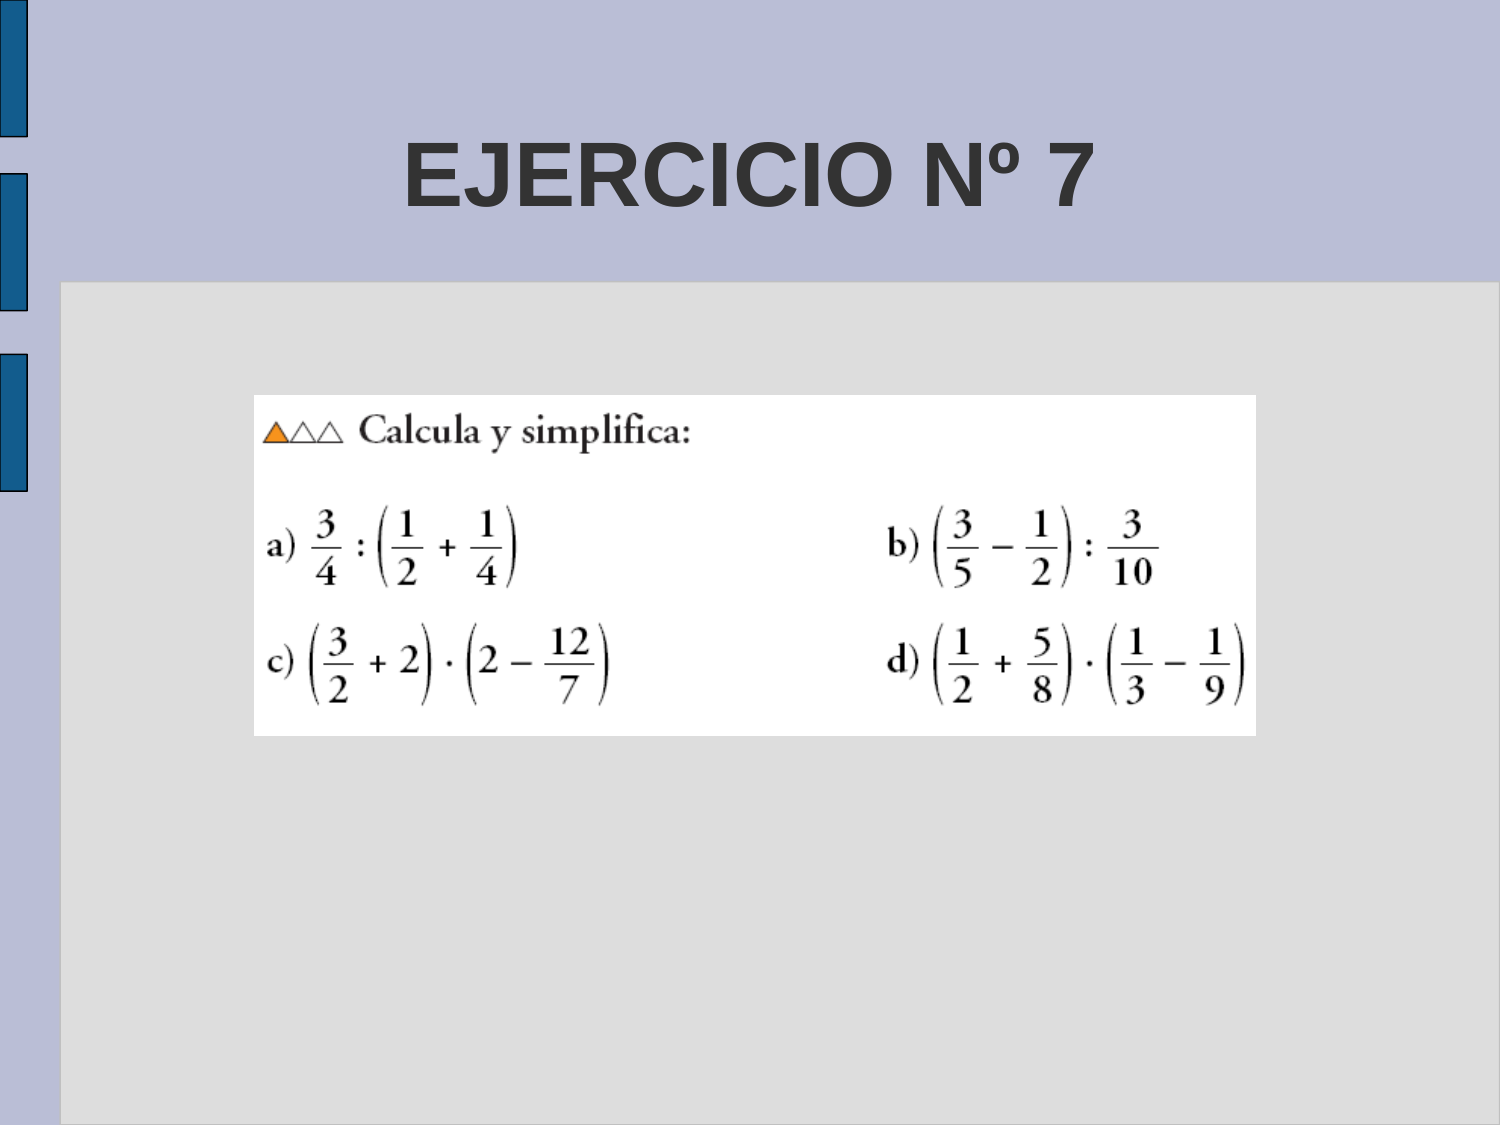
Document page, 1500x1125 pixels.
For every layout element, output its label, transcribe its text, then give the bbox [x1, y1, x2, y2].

picture [254, 395, 1256, 736]
title EJERCICIO Nº 7 [110, 80, 1391, 271]
